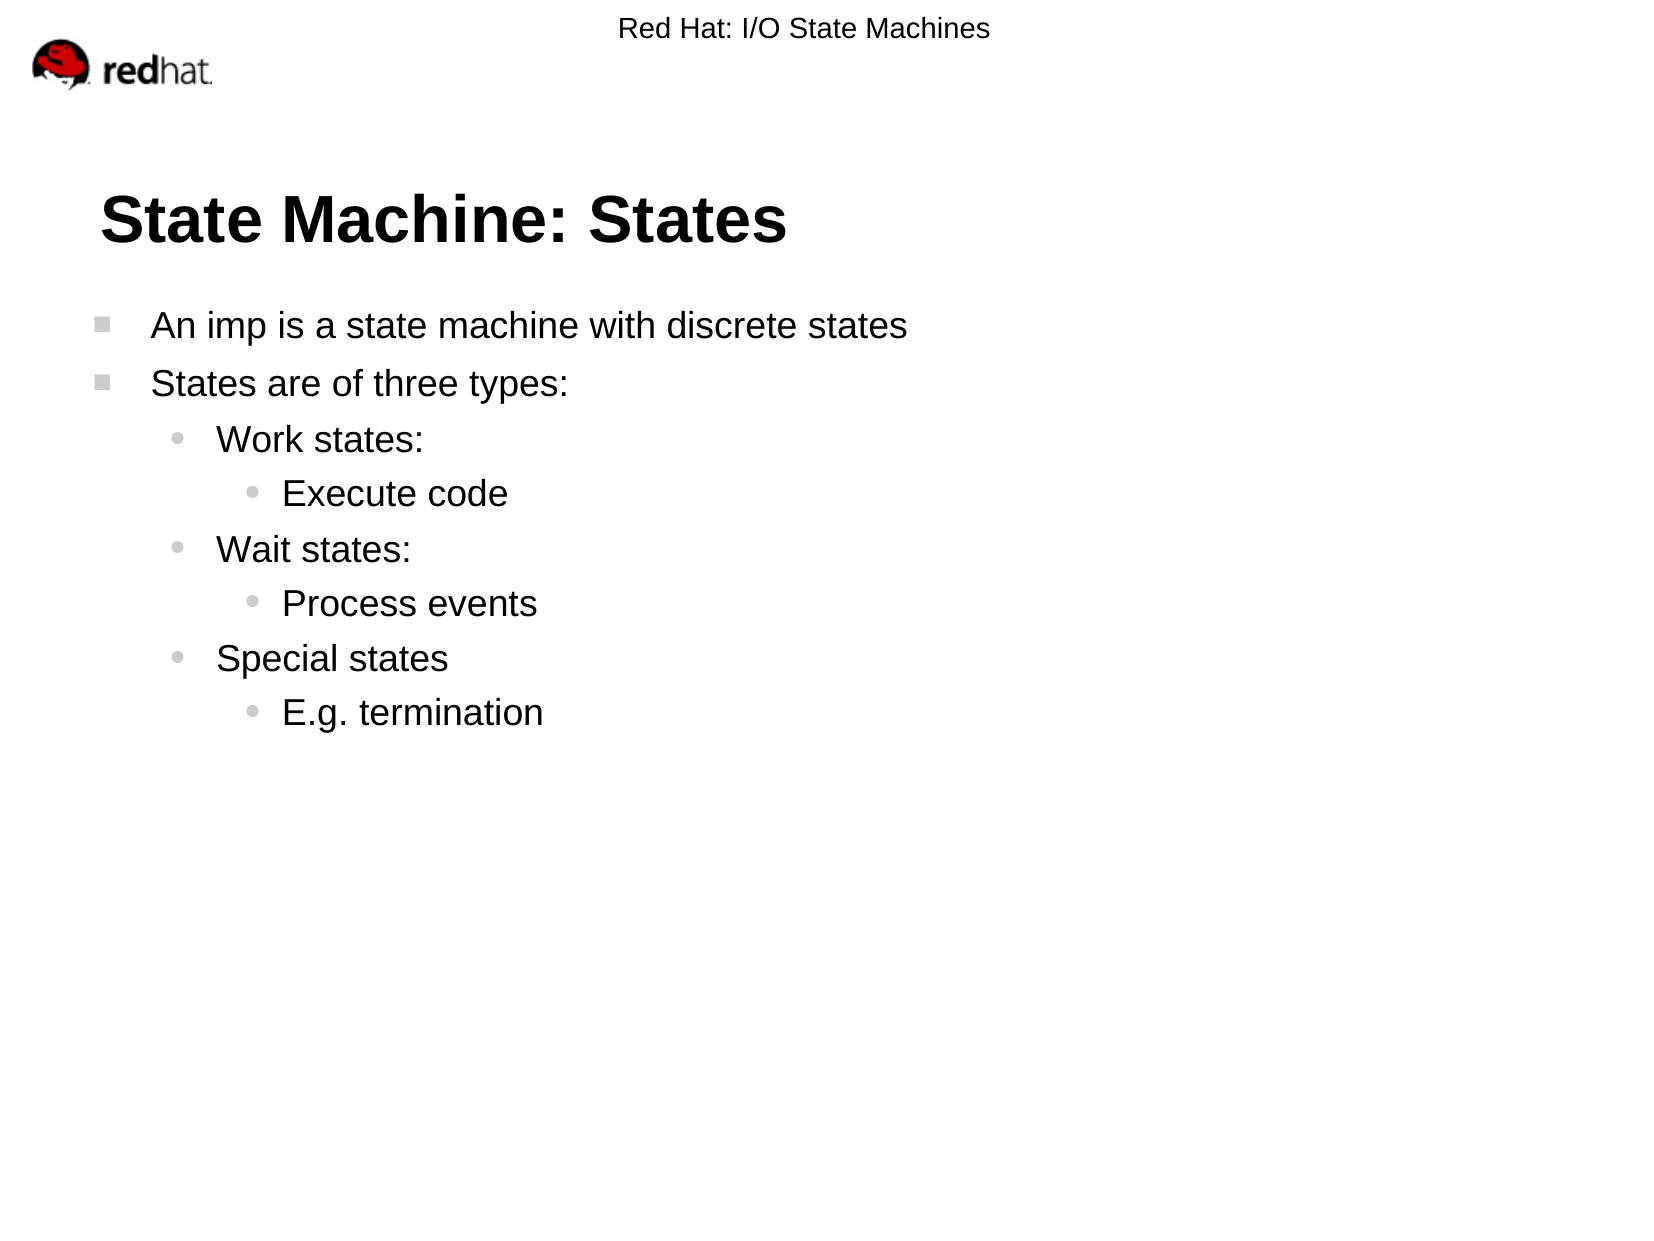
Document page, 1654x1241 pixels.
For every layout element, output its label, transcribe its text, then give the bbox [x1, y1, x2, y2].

title State Machine: States [100, 164, 1506, 275]
list An imp is a state machine with discrete states States are of three types: Work states: Execute code Wait states: Process events Special states E.g. termination [94, 304, 1500, 1174]
picture [31, 37, 212, 98]
